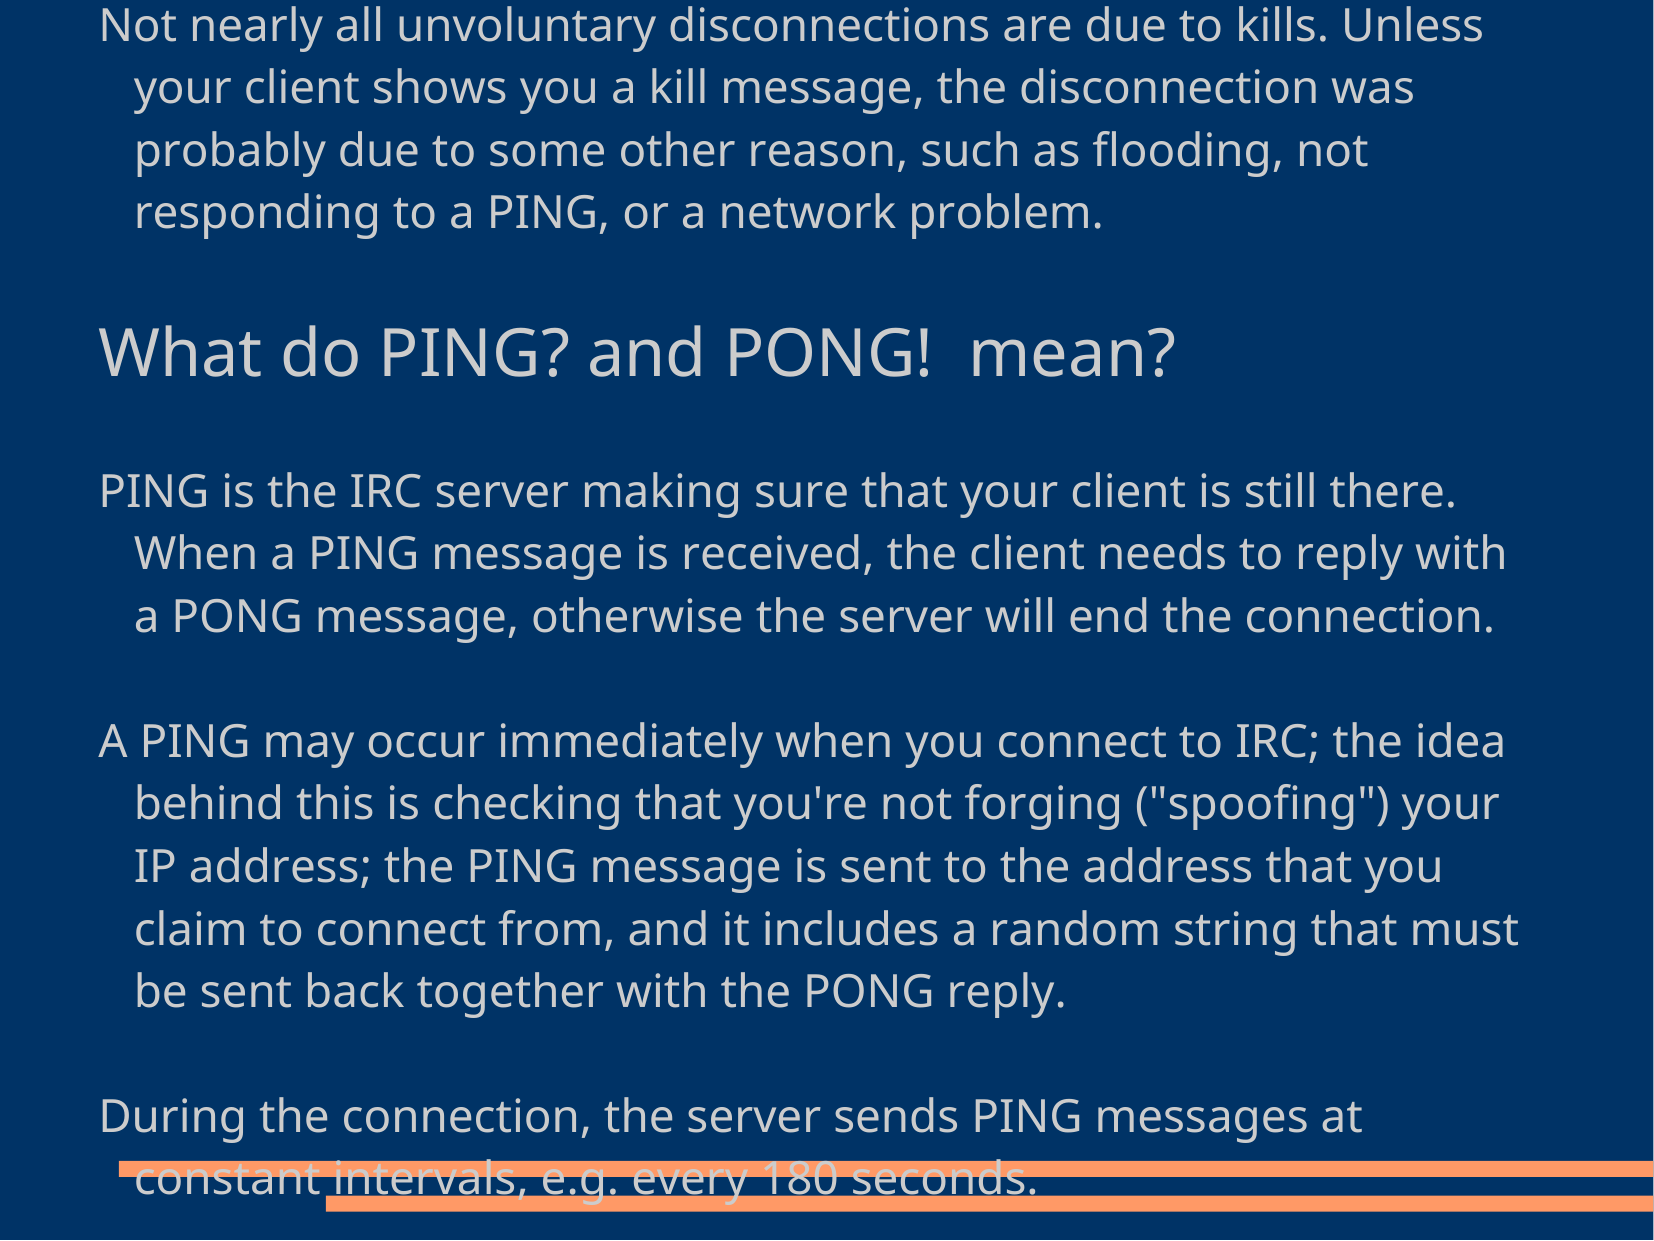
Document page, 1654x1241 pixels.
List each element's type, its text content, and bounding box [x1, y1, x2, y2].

subtitle Not nearly all unvoluntary disconnections are due to kills. Unless your client shows you a kill message, the disconnection was probably due to some other reason, such as flooding, not responding to a PING, or a network problem. What do PING? and PONG! mean? PING is the IRC server making sure that your client is still there. When a PING message is received, the client needs to reply with a PONG message, otherwise the server will end the connection. A PING may occur immediately when you connect to IRC; the idea behind this is checking that you're not forging ("spoofing") your IP address; the PING message is sent to the address that you claim to connect from, and it includes a random string that must be sent back together with the PONG reply. During the connection, the server sends PING messages at constant intervals, e.g. every 180 seconds. [98, 116, 1538, 1147]
